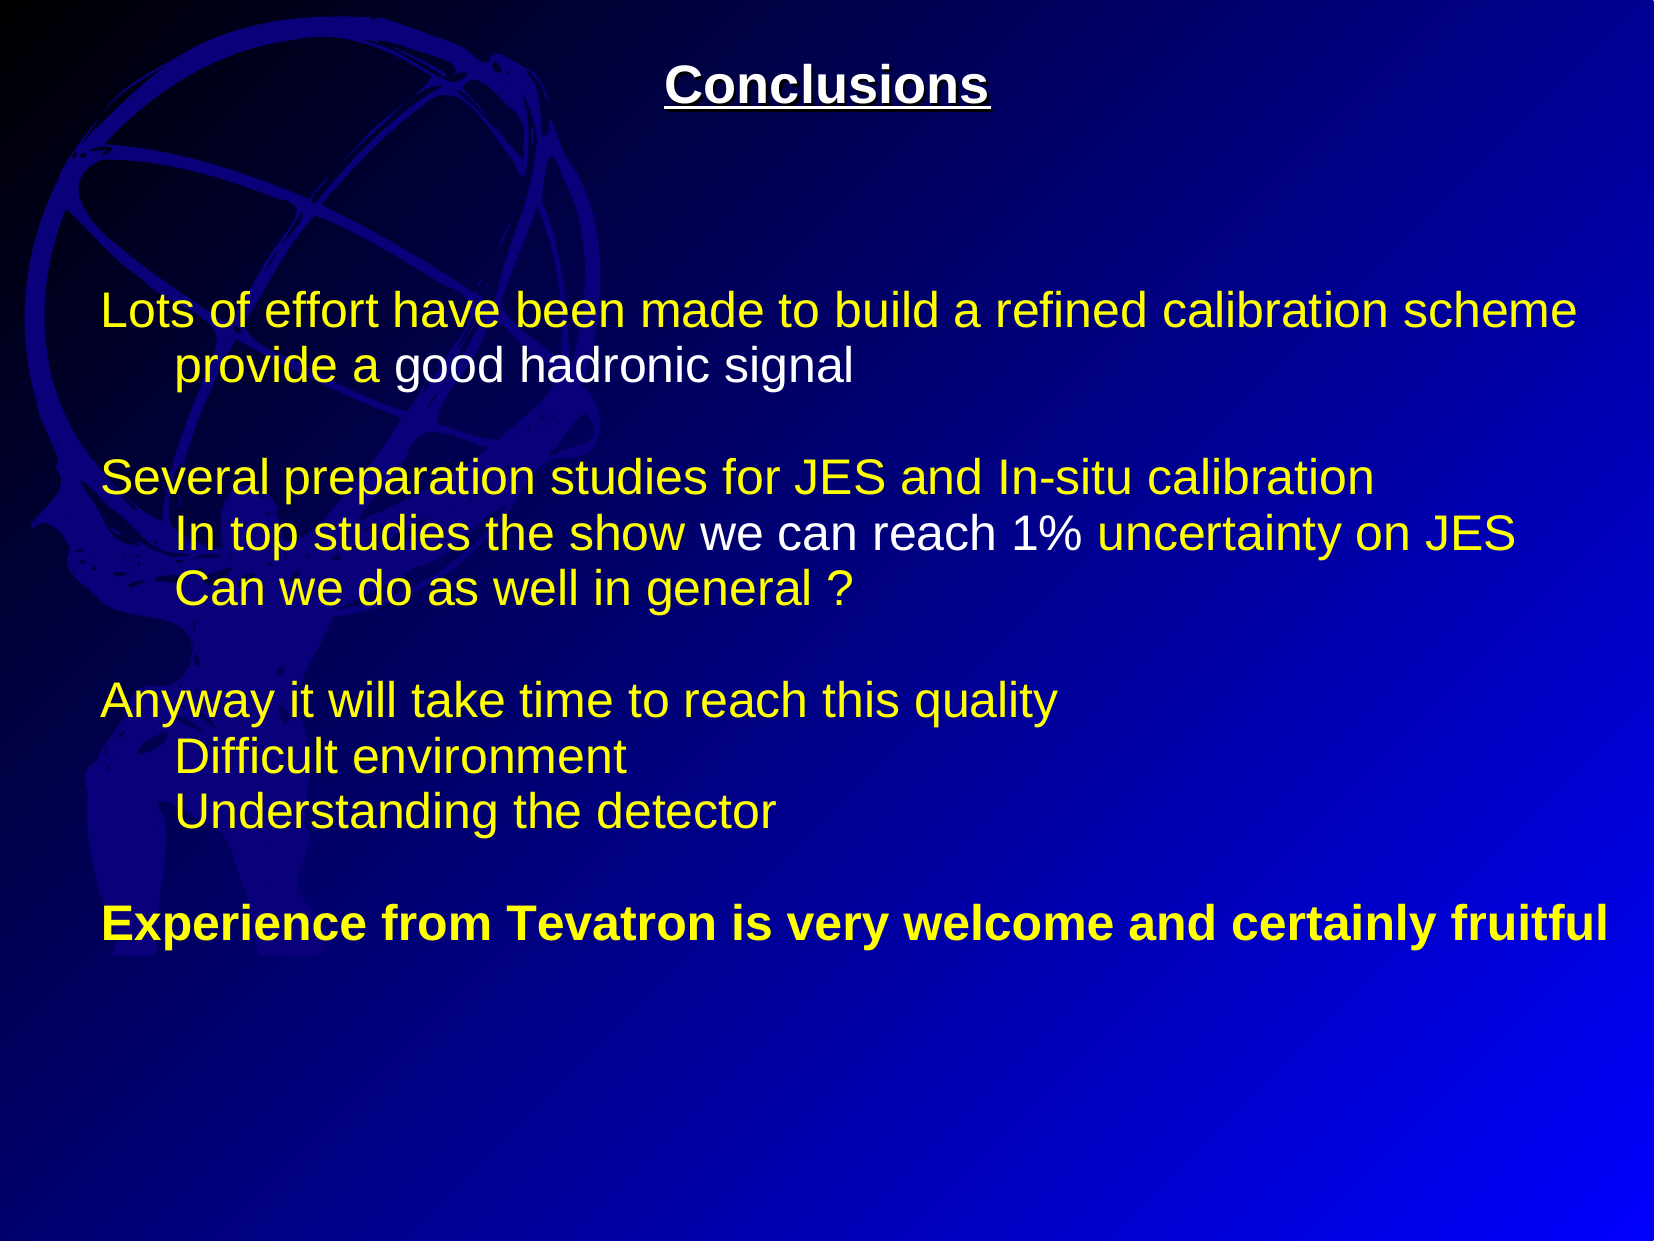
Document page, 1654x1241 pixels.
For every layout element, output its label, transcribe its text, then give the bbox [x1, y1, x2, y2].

text_box Conclusions [649, 47, 1006, 133]
text_box Lots of effort have been made to build a refined calibration scheme provide a good hadronic signal Several preparation studies for JES and In-situ calibration In top studies the show we can reach 1% uncertainty on JES Can we do as well in general ? Anyway it will take time to reach this quality Difficult environment Understanding the detector Experience from Tevatron is very welcome and certainly fruitful [86, 274, 1626, 1036]
